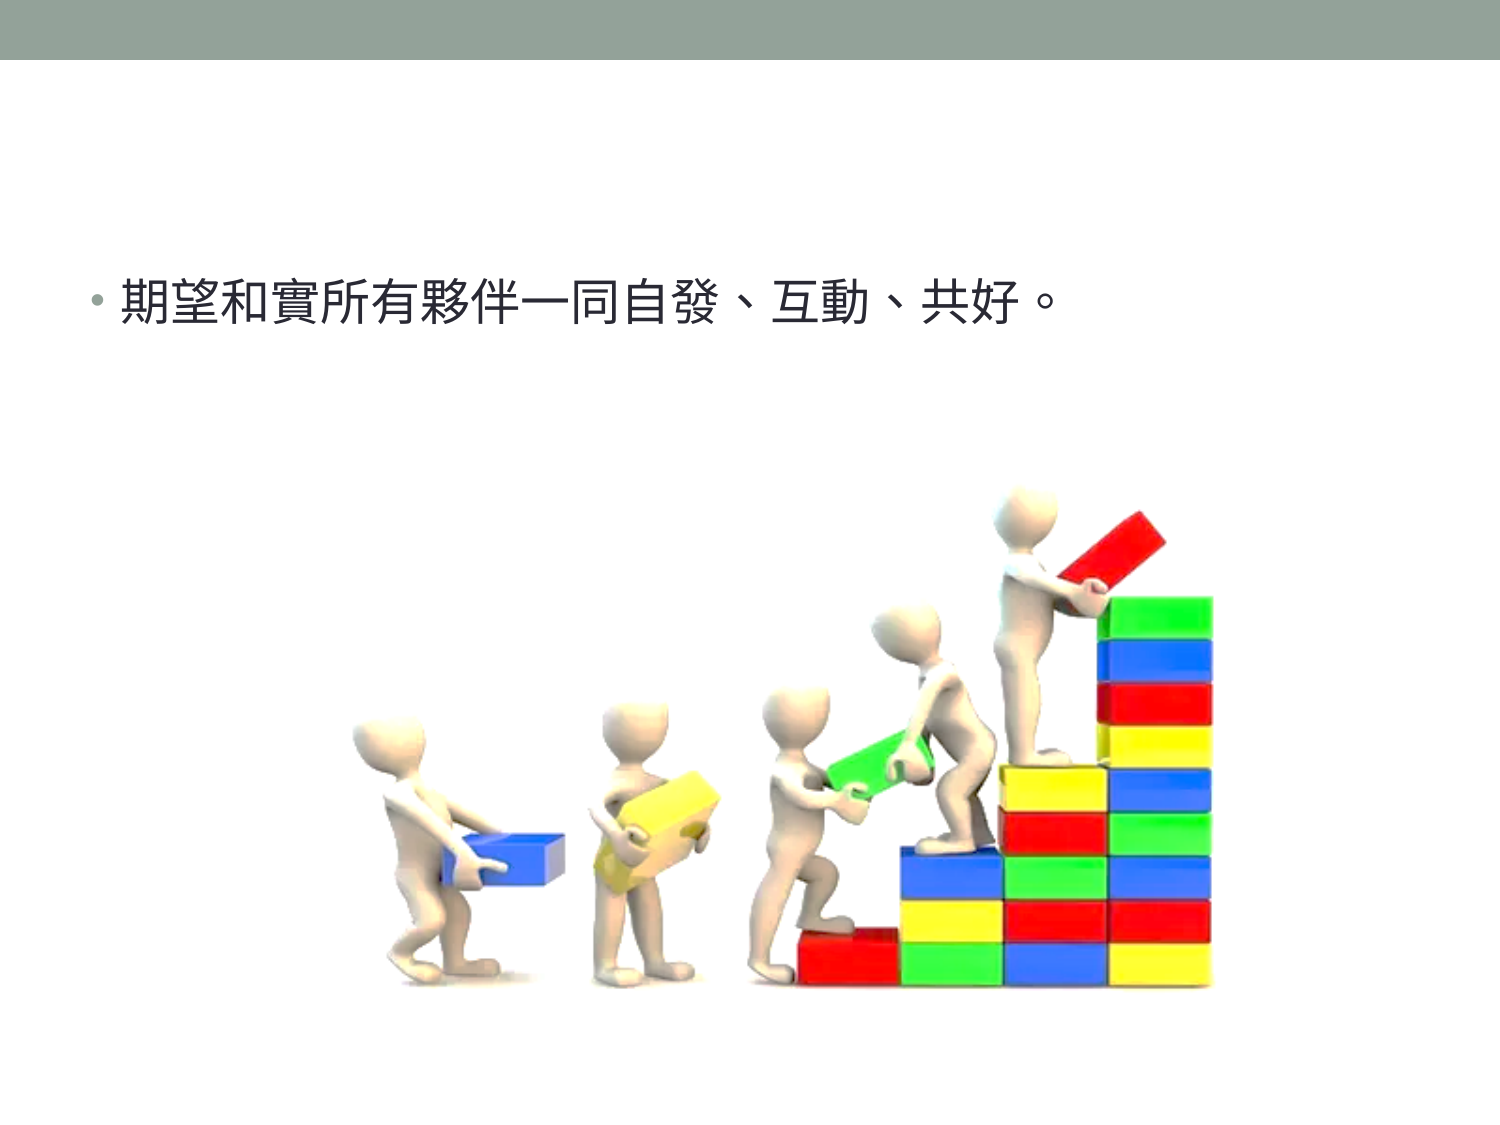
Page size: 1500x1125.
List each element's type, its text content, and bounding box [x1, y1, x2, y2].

list 期望和實所有夥伴一同自發、互動、共好。 [75, 262, 1426, 1063]
picture [312, 373, 1443, 1051]
